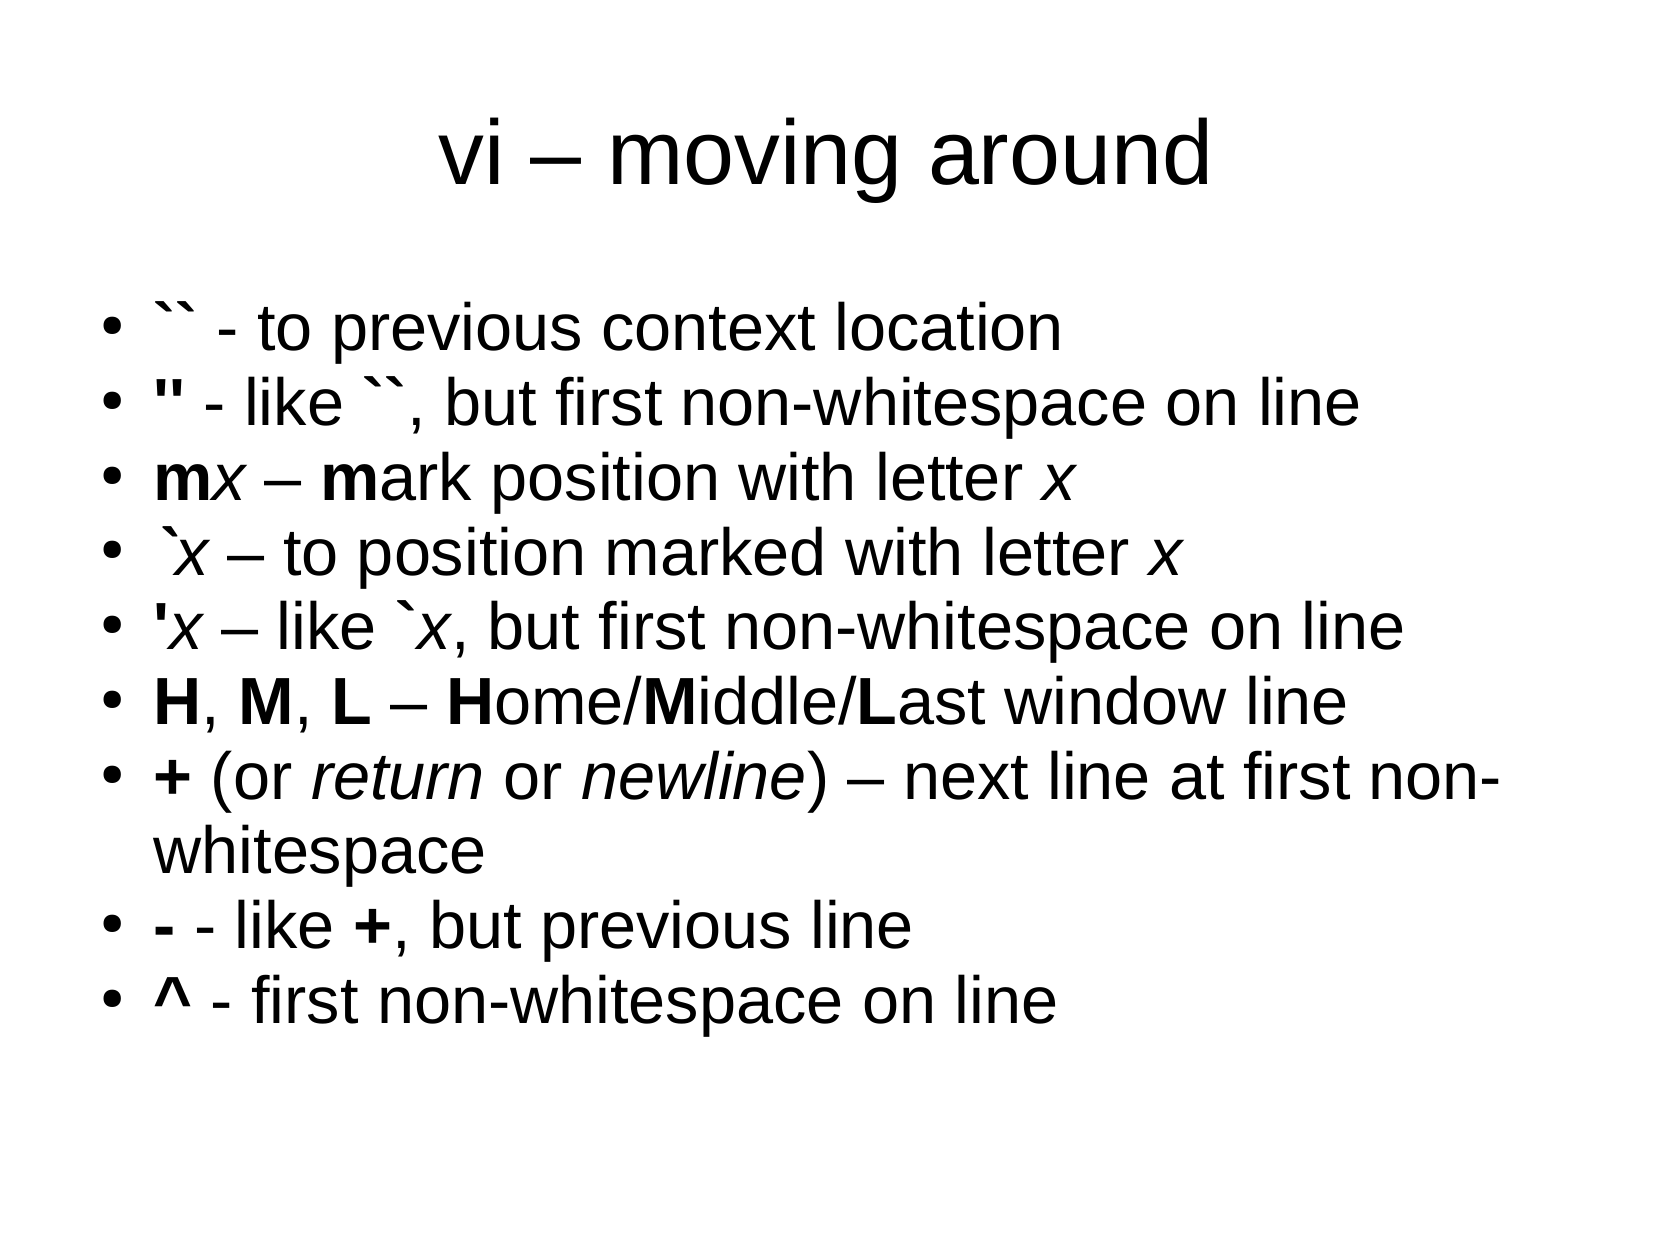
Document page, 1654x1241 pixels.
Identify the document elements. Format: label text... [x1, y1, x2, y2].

list `` - to previous context location '' - like ``, but first non-whitespace on line mx – mark position with letter x `x – to position marked with letter x 'x – like `x, but first non-whitespace on line H, M, L – Home/Middle/Last window line + (or return or newline) – next line at first non-whitespace - - like +, but previous line ^ - first non-whitespace on line [82, 290, 1571, 1094]
title vi – moving around [82, 56, 1571, 250]
